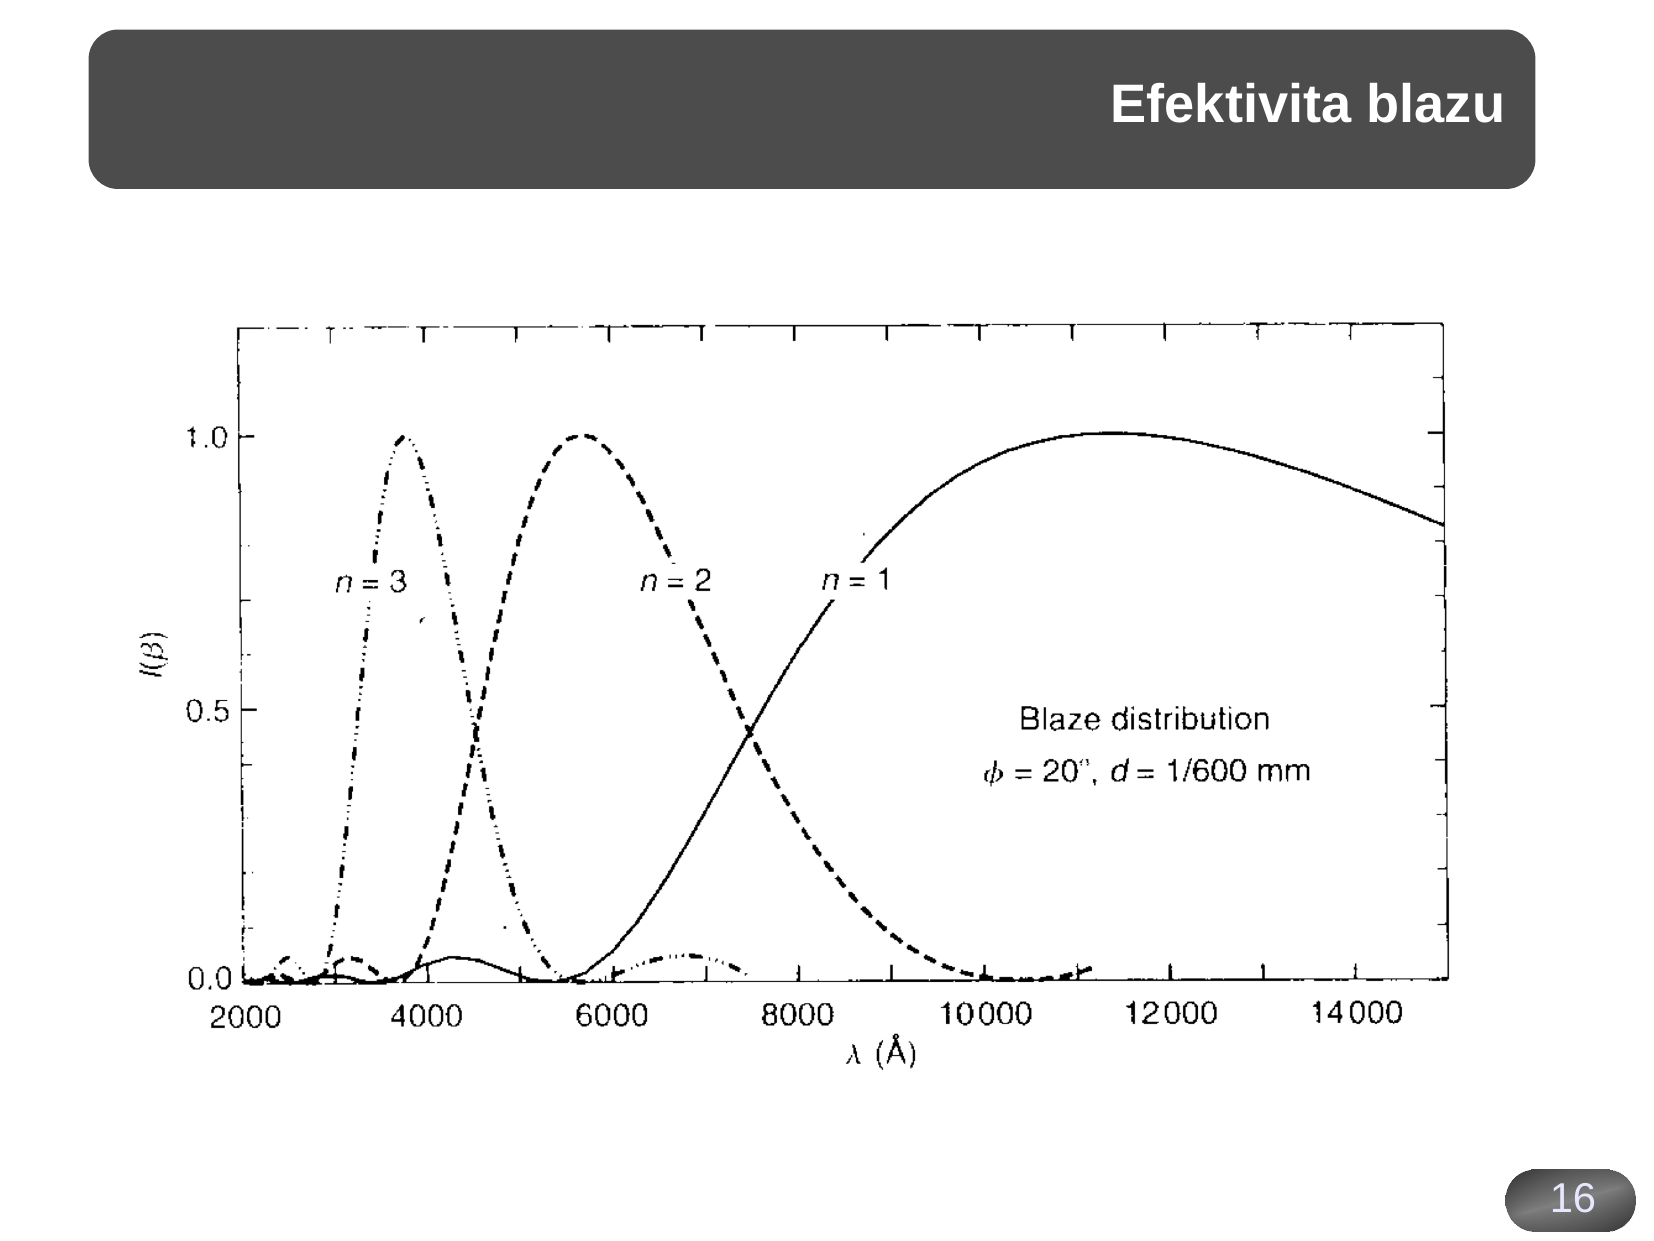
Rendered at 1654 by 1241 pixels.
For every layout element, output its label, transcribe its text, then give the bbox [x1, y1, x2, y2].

picture [0, 0, 1654, 1241]
title Efektivita blazu [118, 59, 1506, 148]
